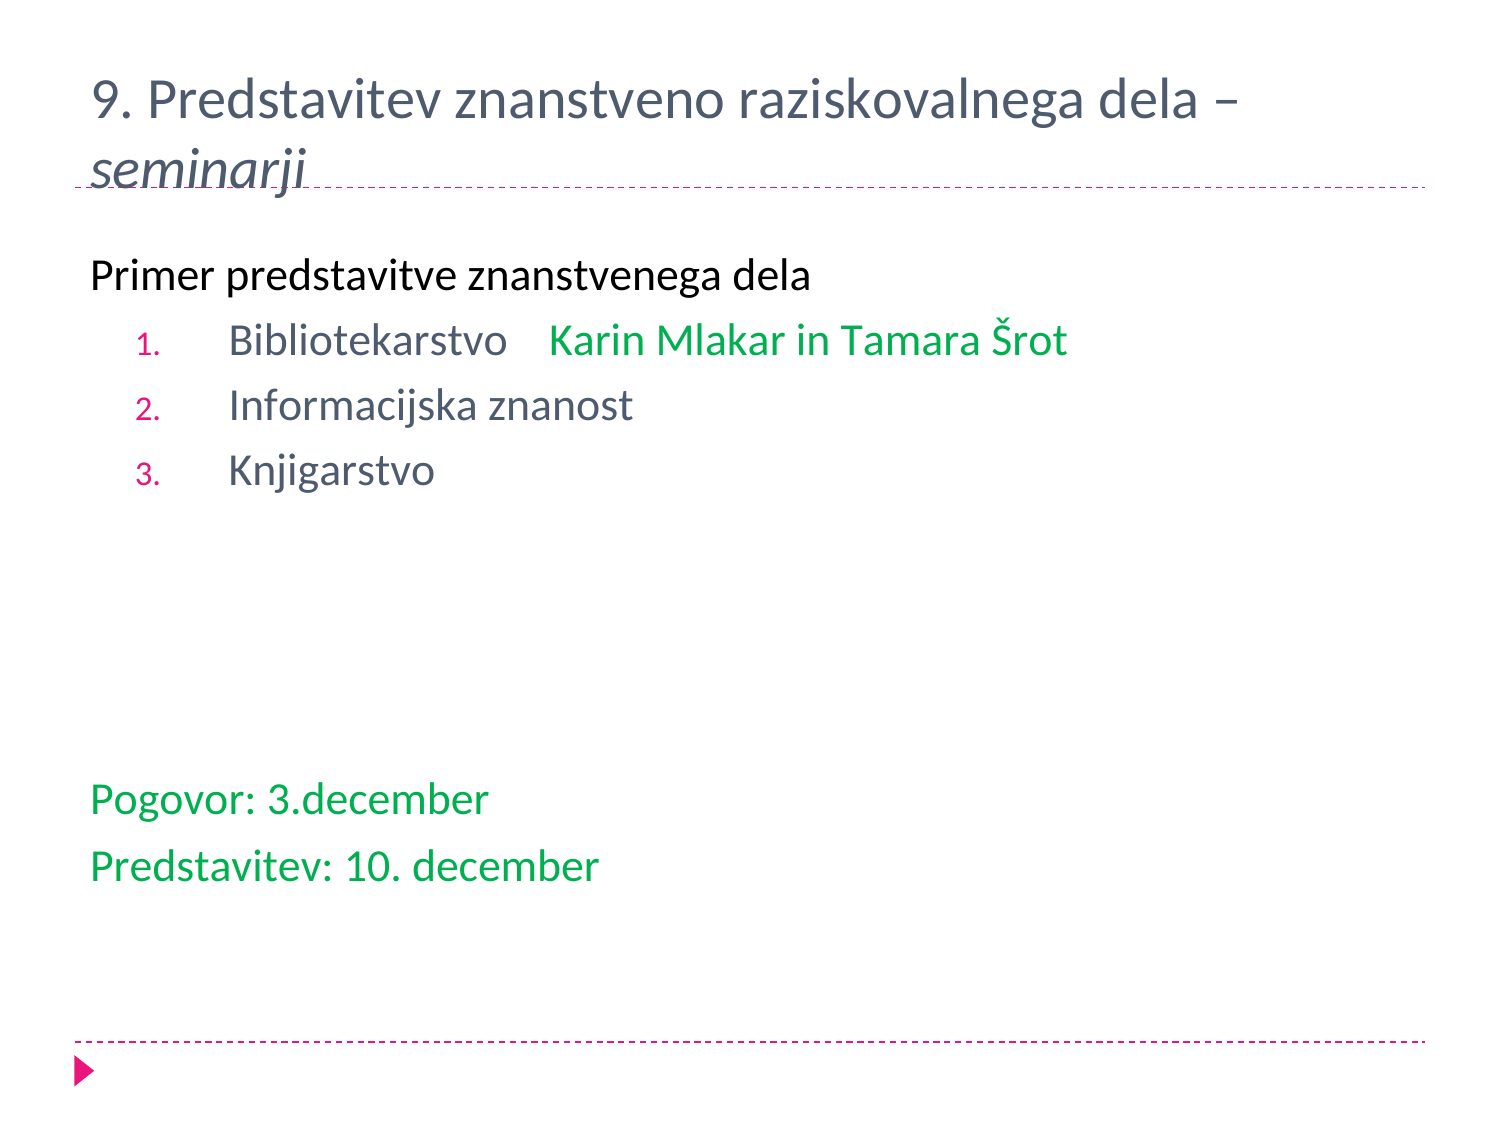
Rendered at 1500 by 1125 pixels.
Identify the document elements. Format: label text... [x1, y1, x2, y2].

list Primer predstavitve znanstvenega dela Bibliotekarstvo Karin Mlakar in Tamara Šrot Informacijska znanost Knjigarstvo Pogovor: 3.december Predstavitev: 10. december [75, 236, 1426, 1047]
title 9. Predstavitev znanstveno raziskovalnega dela – seminarji [75, 45, 1426, 208]
